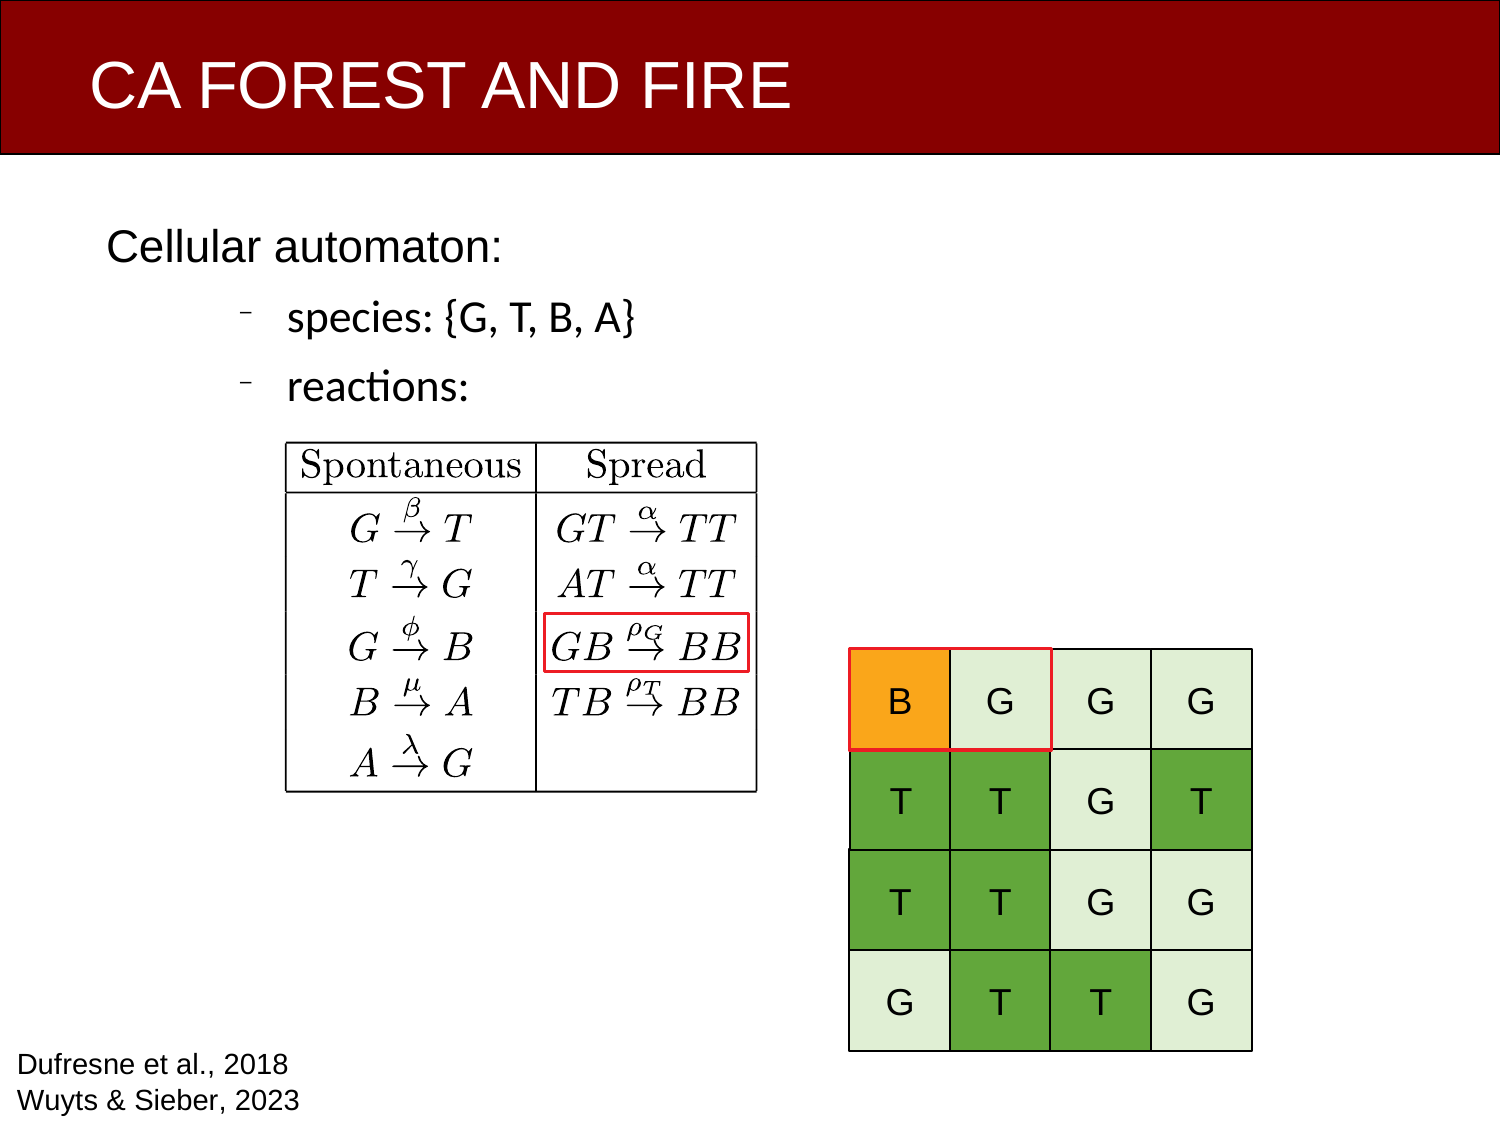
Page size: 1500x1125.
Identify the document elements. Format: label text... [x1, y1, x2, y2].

text_box G [849, 952, 949, 1052]
text_box T [1050, 952, 1150, 1052]
text_box [0, 0, 1500, 154]
text_box T [949, 952, 1050, 1052]
list Cellular automaton: species: {G, T, B, A} reactions: [75, 209, 1425, 952]
text_box Dufresne et al., 2018 Wuyts & Sieber, 2023 [2, 1038, 442, 1125]
title CA FOREST AND FIRE [74, 3, 1425, 160]
text_box G [1150, 952, 1252, 1052]
